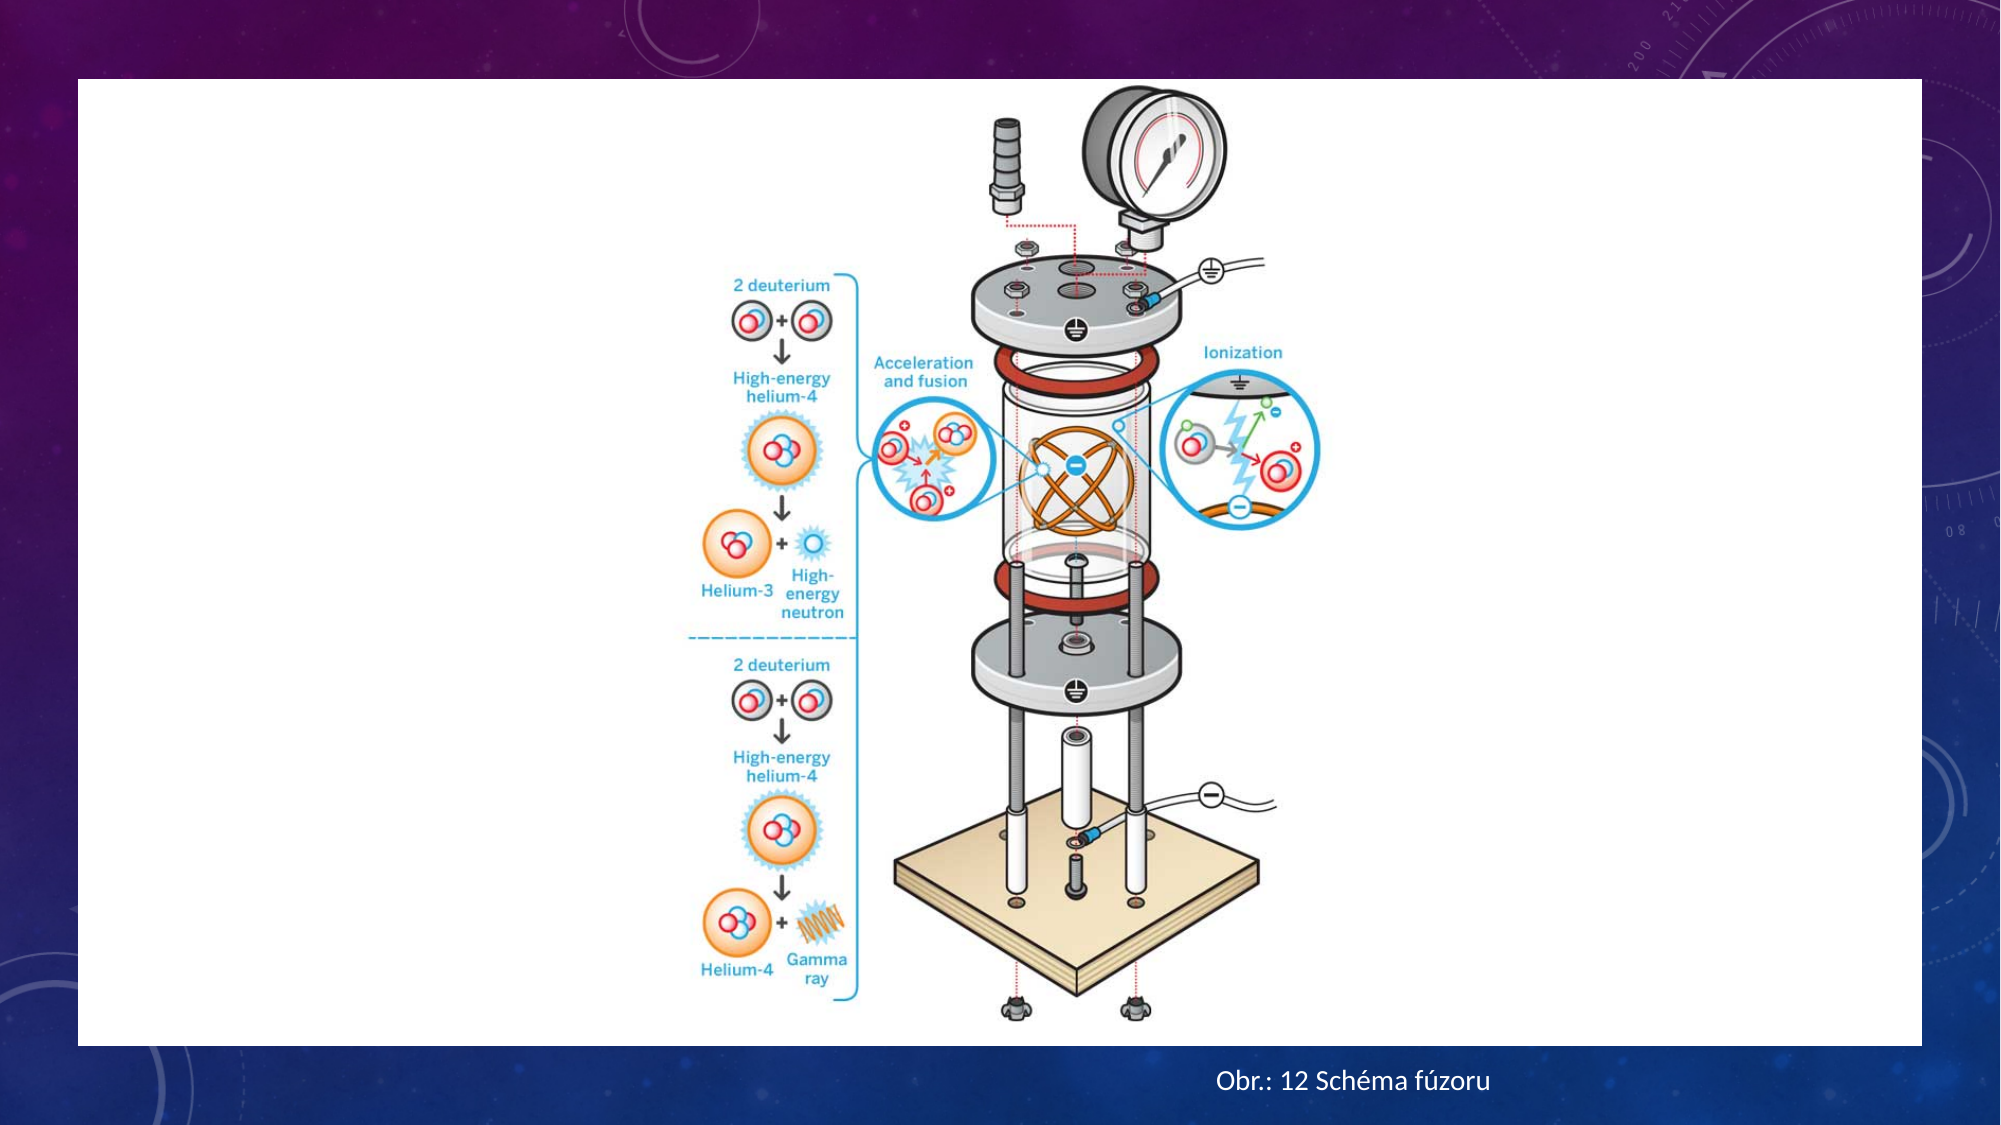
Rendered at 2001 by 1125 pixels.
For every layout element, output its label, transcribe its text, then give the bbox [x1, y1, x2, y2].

text_box Obr.: 12 Schéma fúzoru [1201, 1054, 1652, 1125]
picture [0, 0, 2000, 1125]
text_box [78, 79, 1922, 1046]
